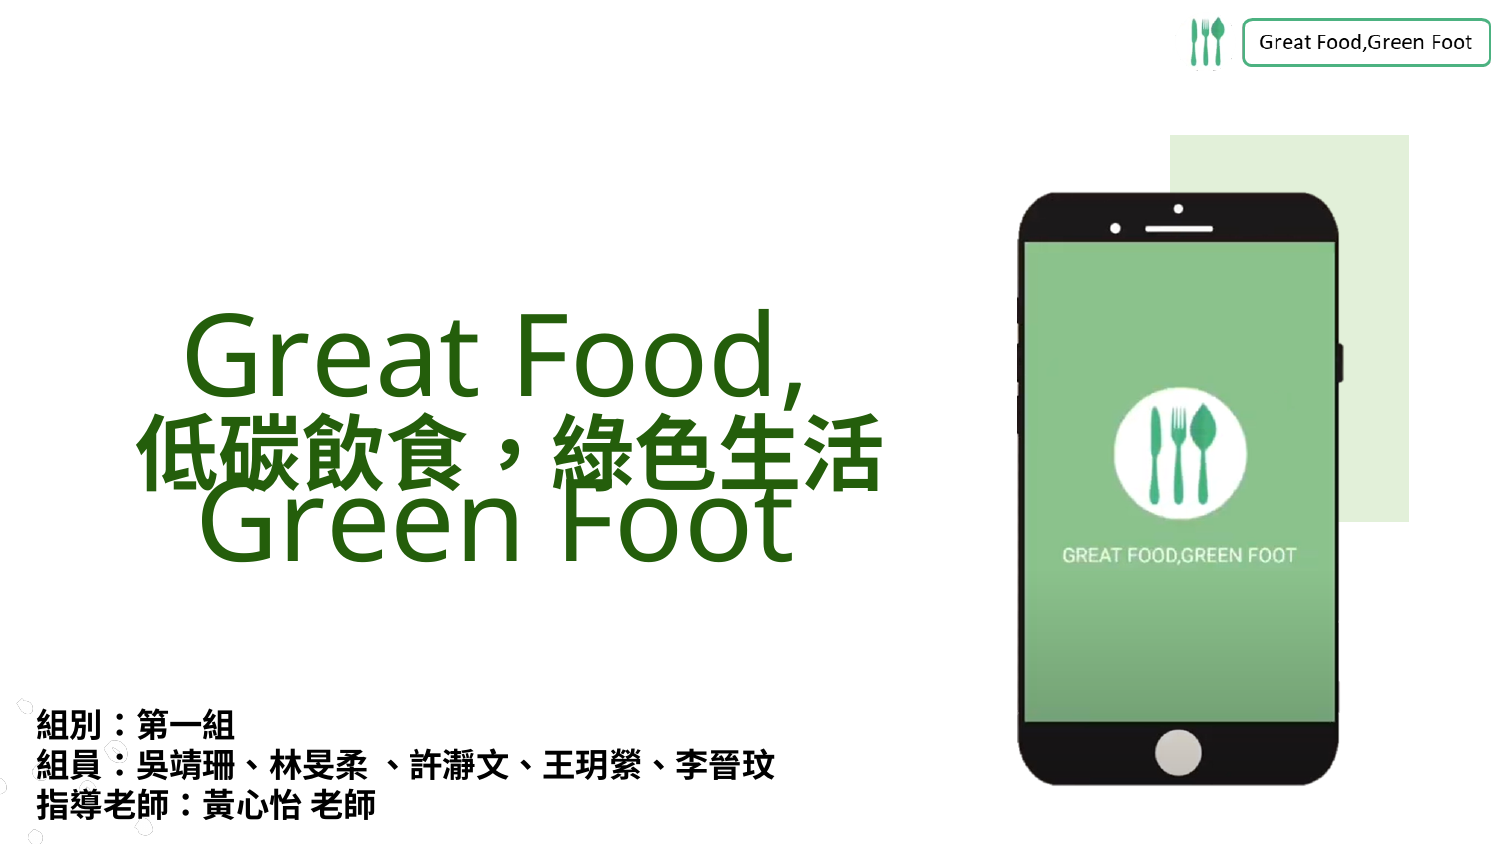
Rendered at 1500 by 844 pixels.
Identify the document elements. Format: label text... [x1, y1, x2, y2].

picture [1017, 135, 1409, 792]
text_box 低碳飲食，綠色生活 [51, 427, 969, 501]
picture [1175, 12, 1491, 71]
picture [0, 694, 181, 844]
text_box 組別：第一組 組員：吳靖珊、林旻柔 、許瀞文、王玥縈、李晉玟 指導老師：黃心怡 老師 [36, 704, 794, 826]
text_box Great Food, Green Foot [36, 254, 954, 394]
